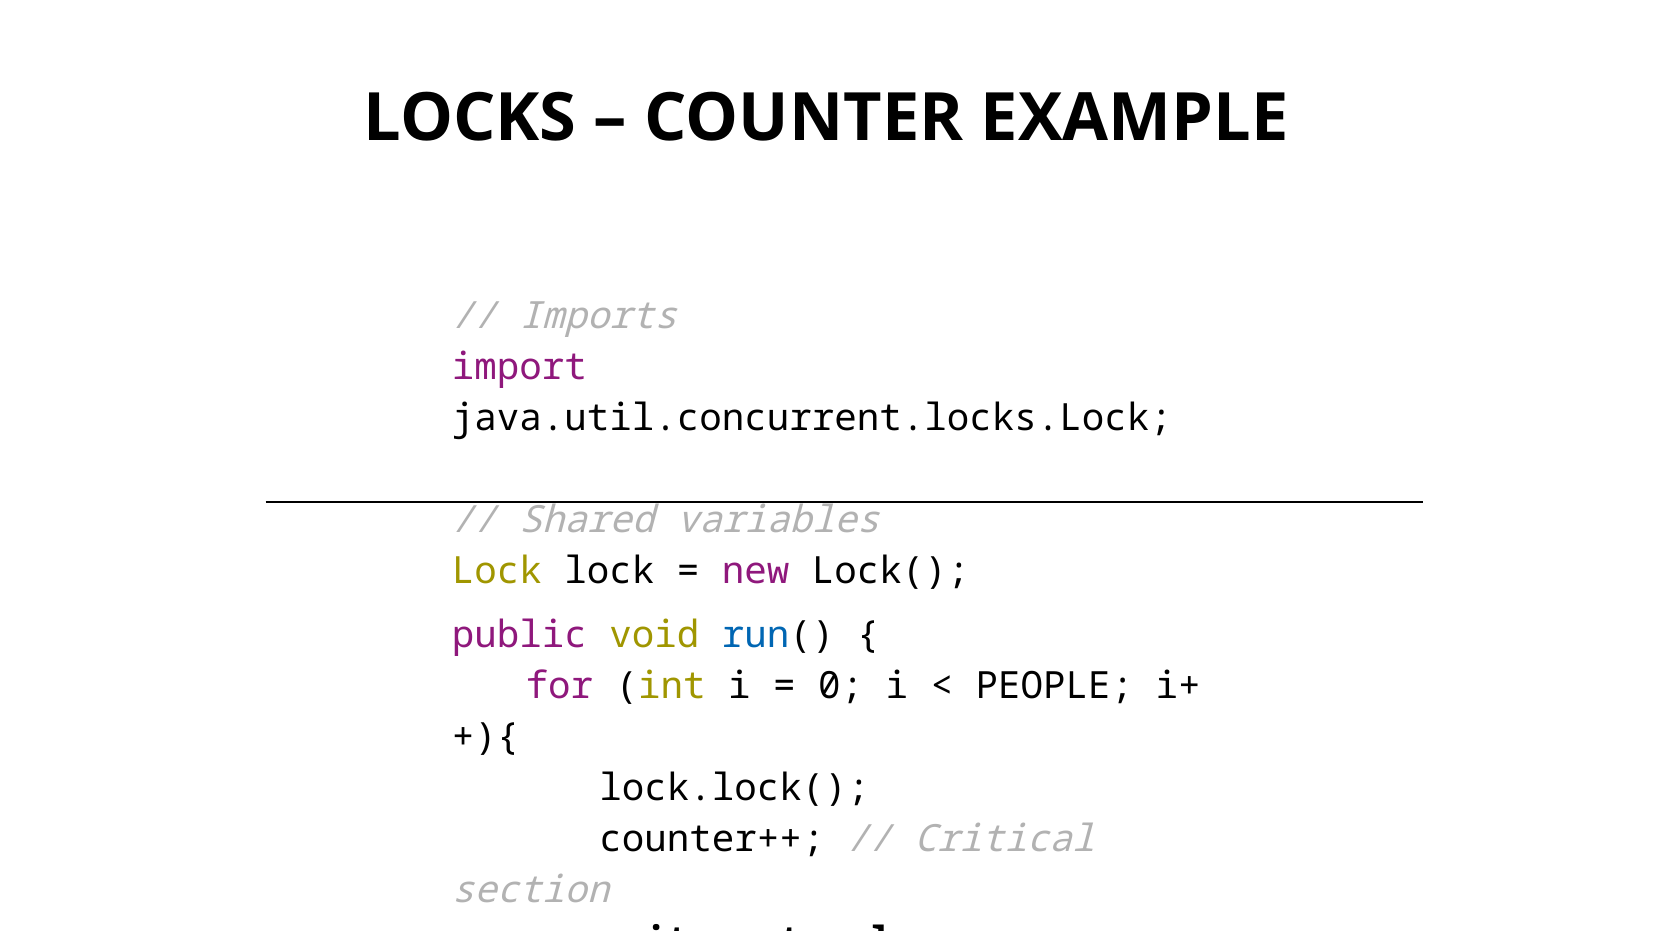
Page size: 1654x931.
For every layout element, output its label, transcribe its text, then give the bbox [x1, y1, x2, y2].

title LOCKS – COUNTER EXAMPLE [82, 36, 1571, 193]
text_box // Imports import java.util.concurrent.locks.Lock; // Shared variables Lock lock = new Lock(); [437, 236, 1217, 473]
text_box public void run() { for (int i = 0; i < PEOPLE; i++){ lock.lock(); counter++; // Critical section exit_protocol; } } [437, 555, 1217, 868]
